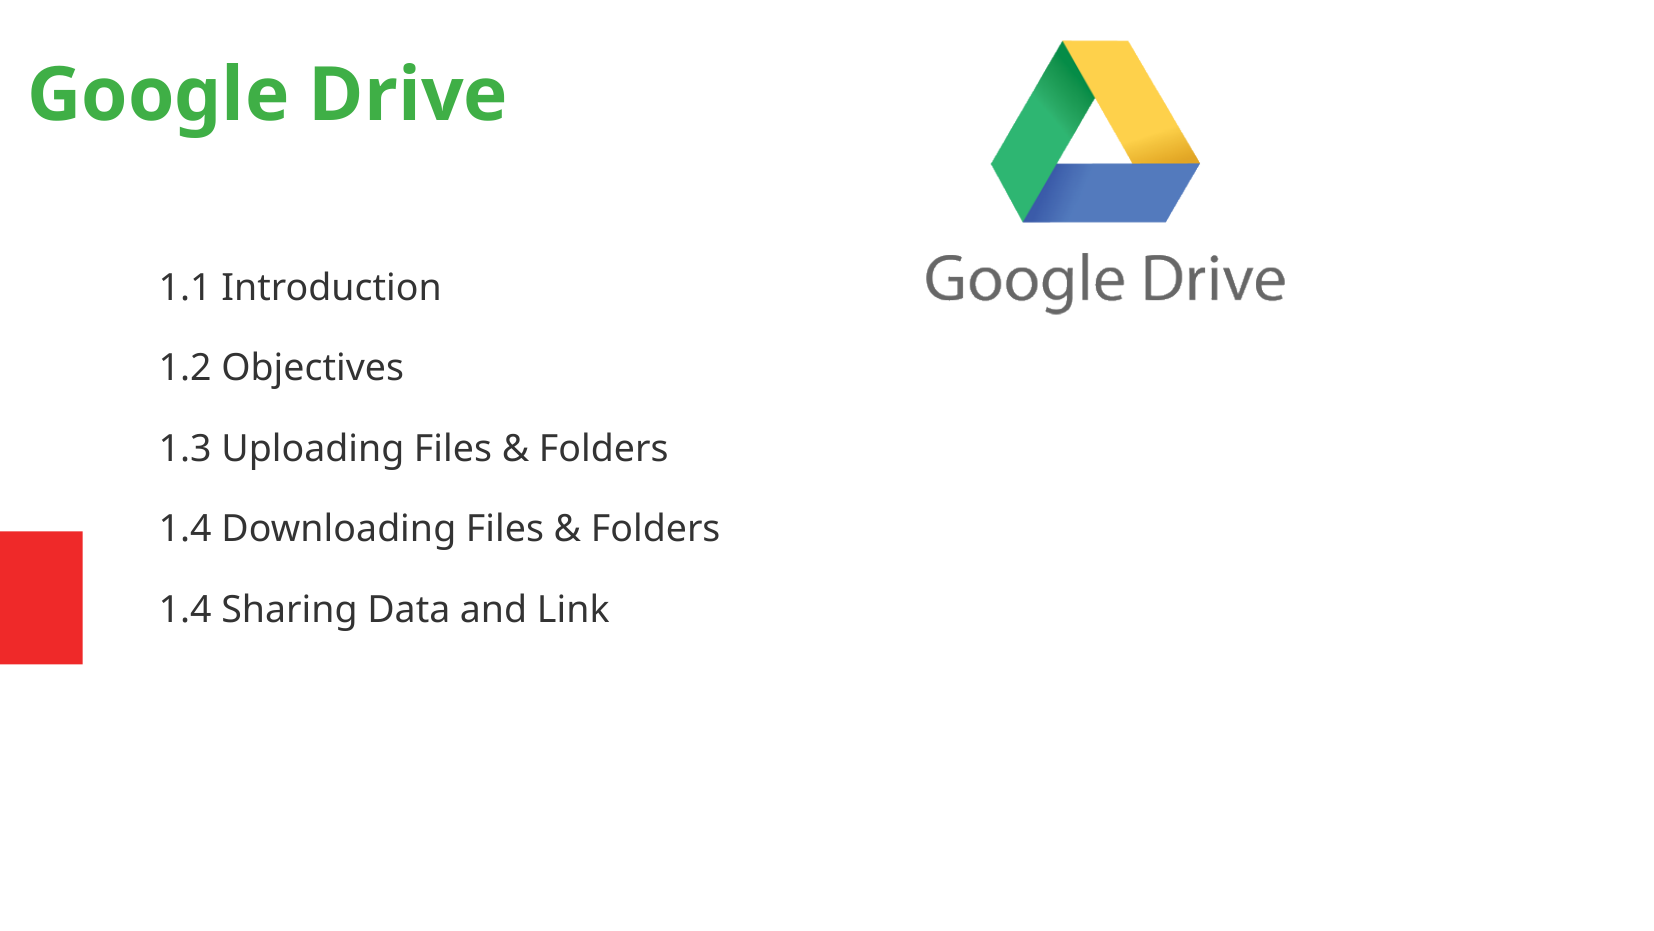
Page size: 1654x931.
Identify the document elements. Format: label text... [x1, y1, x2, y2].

title Google Drive [27, 3, 1433, 181]
list 1.1 Introduction 1.2 Objectives 1.3 Uploading Files & Folders 1.4 Downloading Files & Folders 1.4 Sharing Data and Link [87, 180, 1605, 891]
picture [924, 37, 1286, 320]
